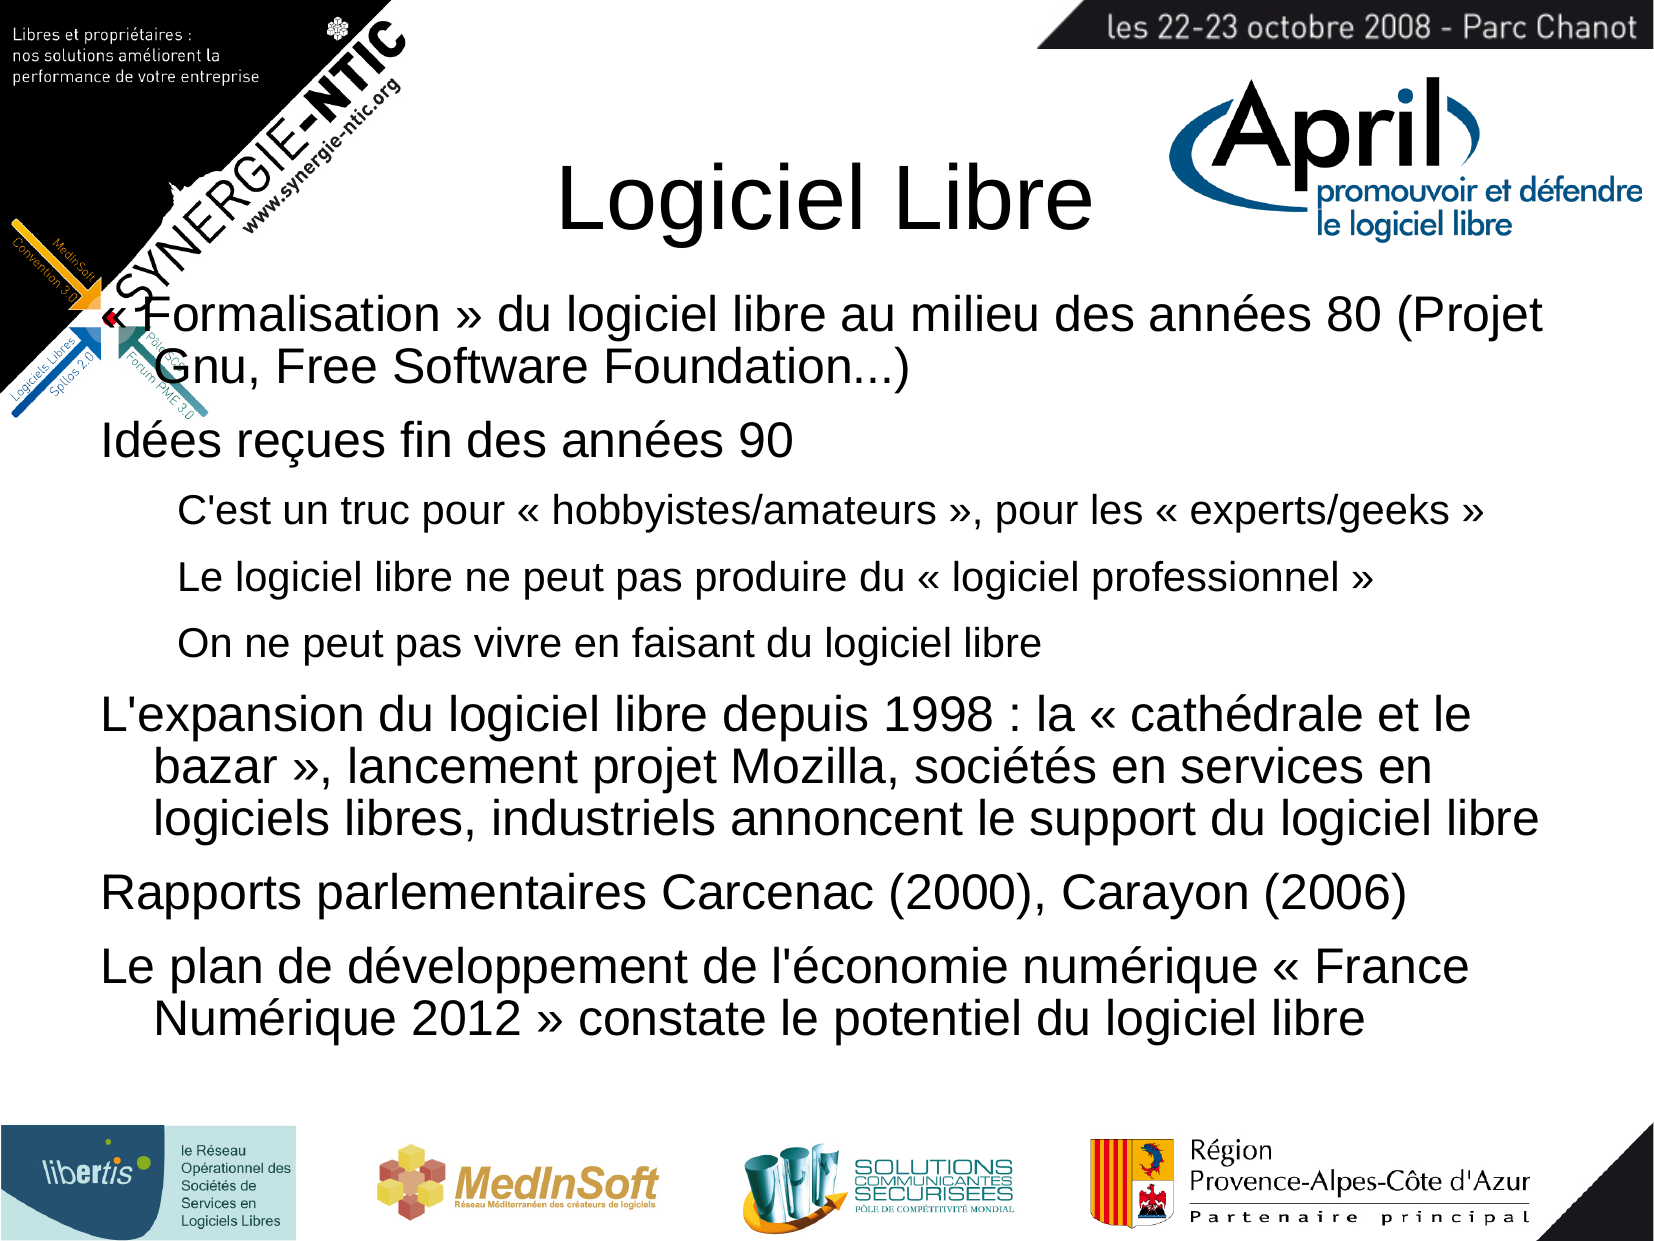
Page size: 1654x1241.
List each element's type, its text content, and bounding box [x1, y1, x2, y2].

picture [1037, 0, 1654, 49]
list « Formalisation » du logiciel libre au milieu des années 80 (Projet Gnu, Free Software Foundation...) Idées reçues fin des années 90 C'est un truc pour « hobbyistes/amateurs », pour les « experts/geeks » Le logiciel libre ne peut pas produire du « logiciel professionnel » On ne peut pas vivre en faisant du logiciel libre L'expansion du logiciel libre depuis 1998 : la « cathédrale et le bazar », lancement projet Mozilla, sociétés en services en logiciels libres, industriels annoncent le support du logiciel libre Rapports parlementaires Carcenac (2000), Carayon (2006) Le plan de développement de l'économie numérique « France Numérique 2012 » constate le potentiel du logiciel libre [82, 290, 1571, 1111]
picture [0, 1125, 296, 1241]
picture [1169, 58, 1642, 250]
picture [732, 1136, 1028, 1241]
title Logiciel Libre [82, 53, 1571, 252]
picture [1081, 1121, 1654, 1241]
picture [372, 1139, 668, 1227]
picture [0, 0, 414, 429]
